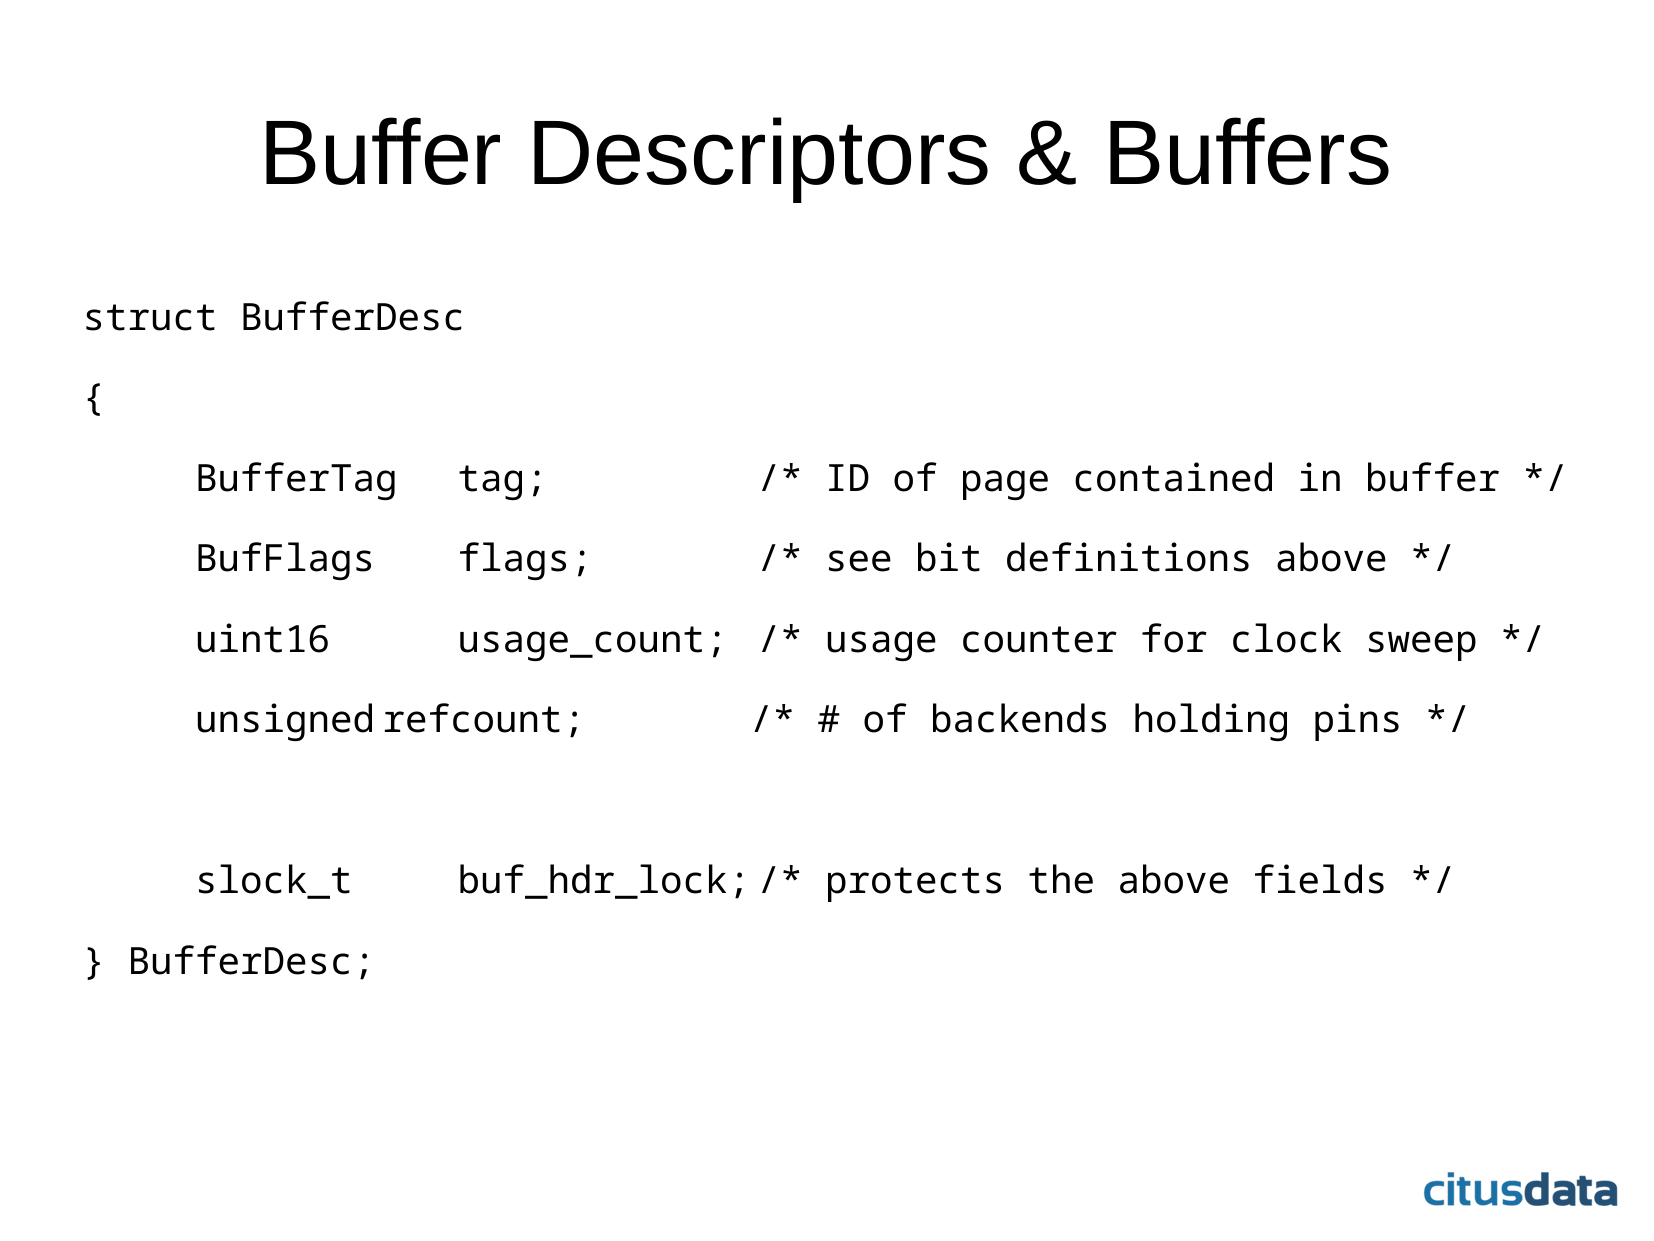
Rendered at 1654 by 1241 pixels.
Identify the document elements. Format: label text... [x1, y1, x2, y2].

picture [1420, 1167, 1622, 1209]
title Buffer Descriptors & Buffers [82, 49, 1571, 257]
list struct BufferDesc { BufferTag tag; /* ID of page contained in buffer */ BufFlags flags; /* see bit definitions above */ uint16 usage_count; /* usage counter for clock sweep */ unsigned refcount; /* # of backends holding pins */ slock_t buf_hdr_lock; /* protects the above fields */ } BufferDesc; [82, 290, 1571, 1096]
